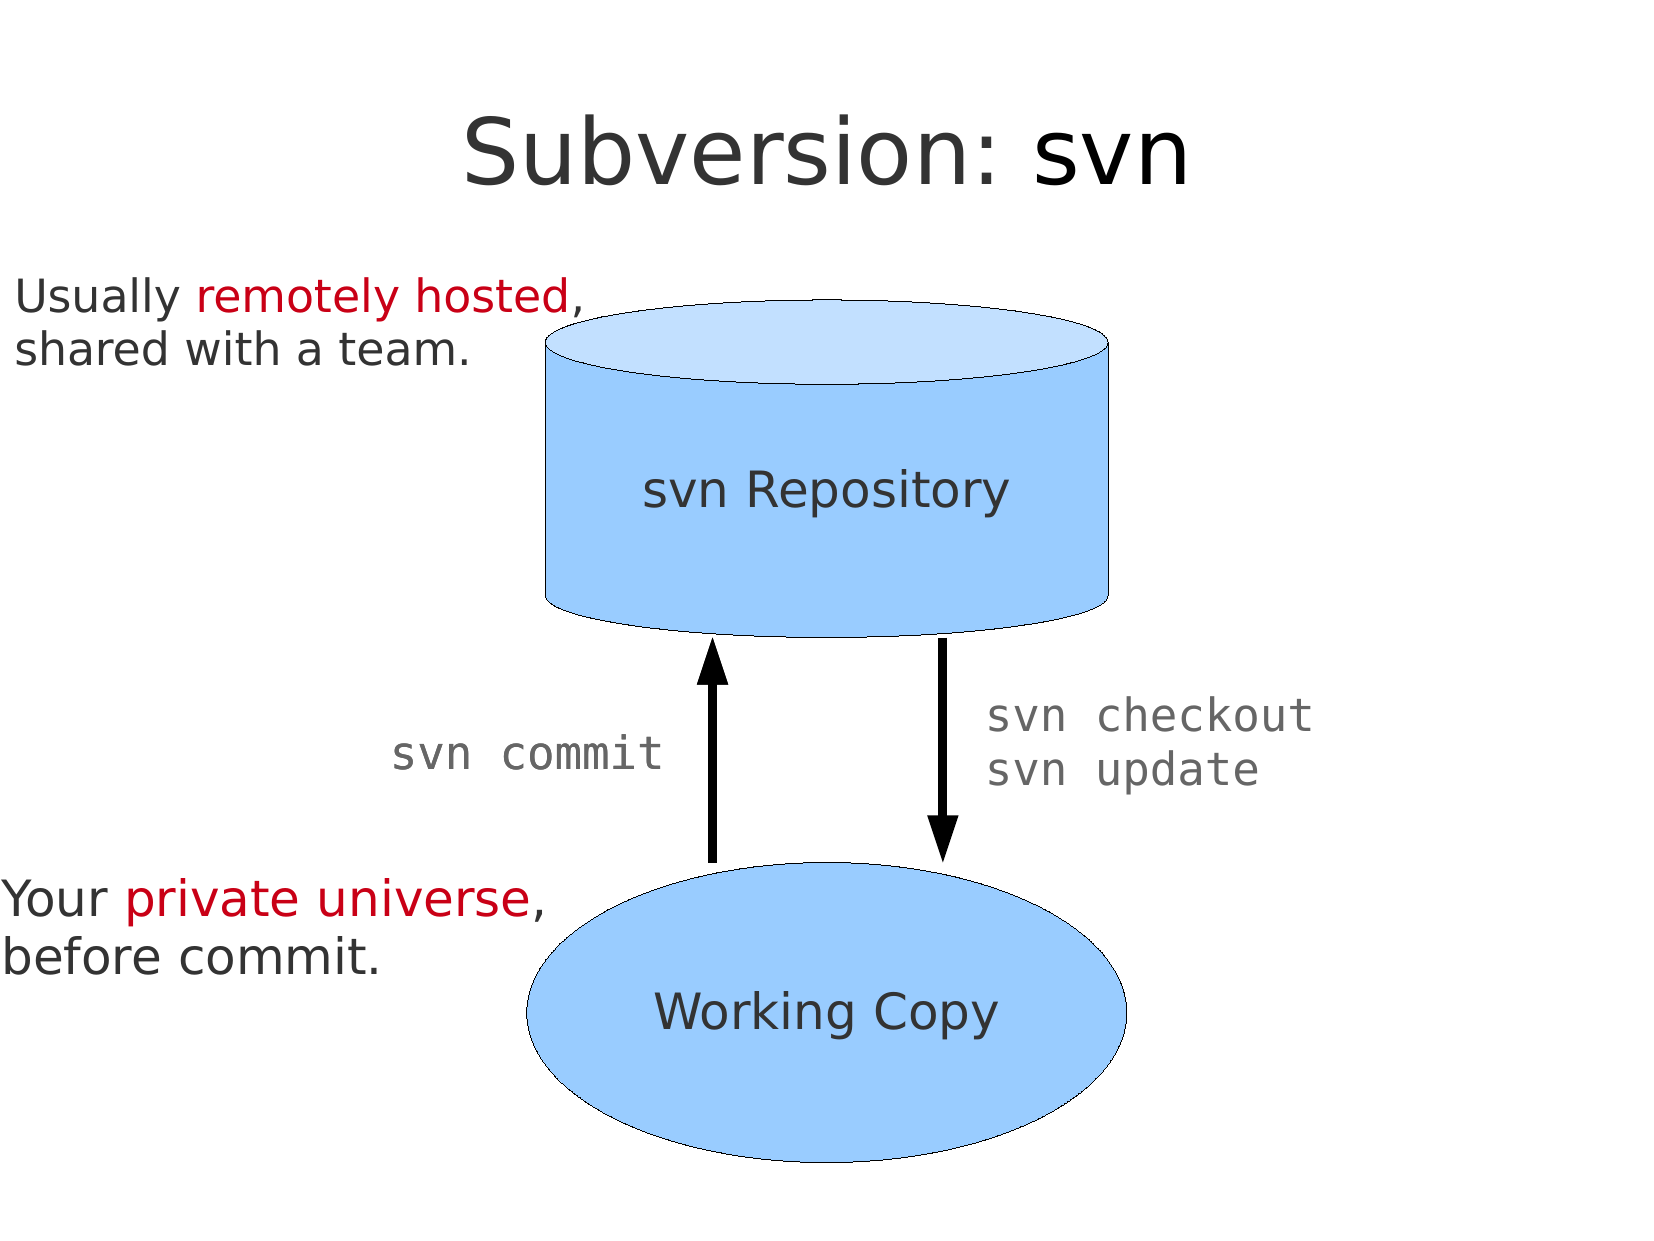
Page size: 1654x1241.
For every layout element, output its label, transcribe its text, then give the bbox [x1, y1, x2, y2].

text_box svn Repository [545, 343, 1109, 638]
text_box svn checkout svn update [970, 681, 1330, 804]
text_box Your private universe, before commit. [0, 862, 563, 994]
text_box Working Copy [526, 862, 1127, 1163]
text_box Usually remotely hosted, shared with a team. [0, 262, 601, 384]
title Subversion: svn [82, 49, 1571, 257]
text_box svn commit [375, 719, 680, 788]
